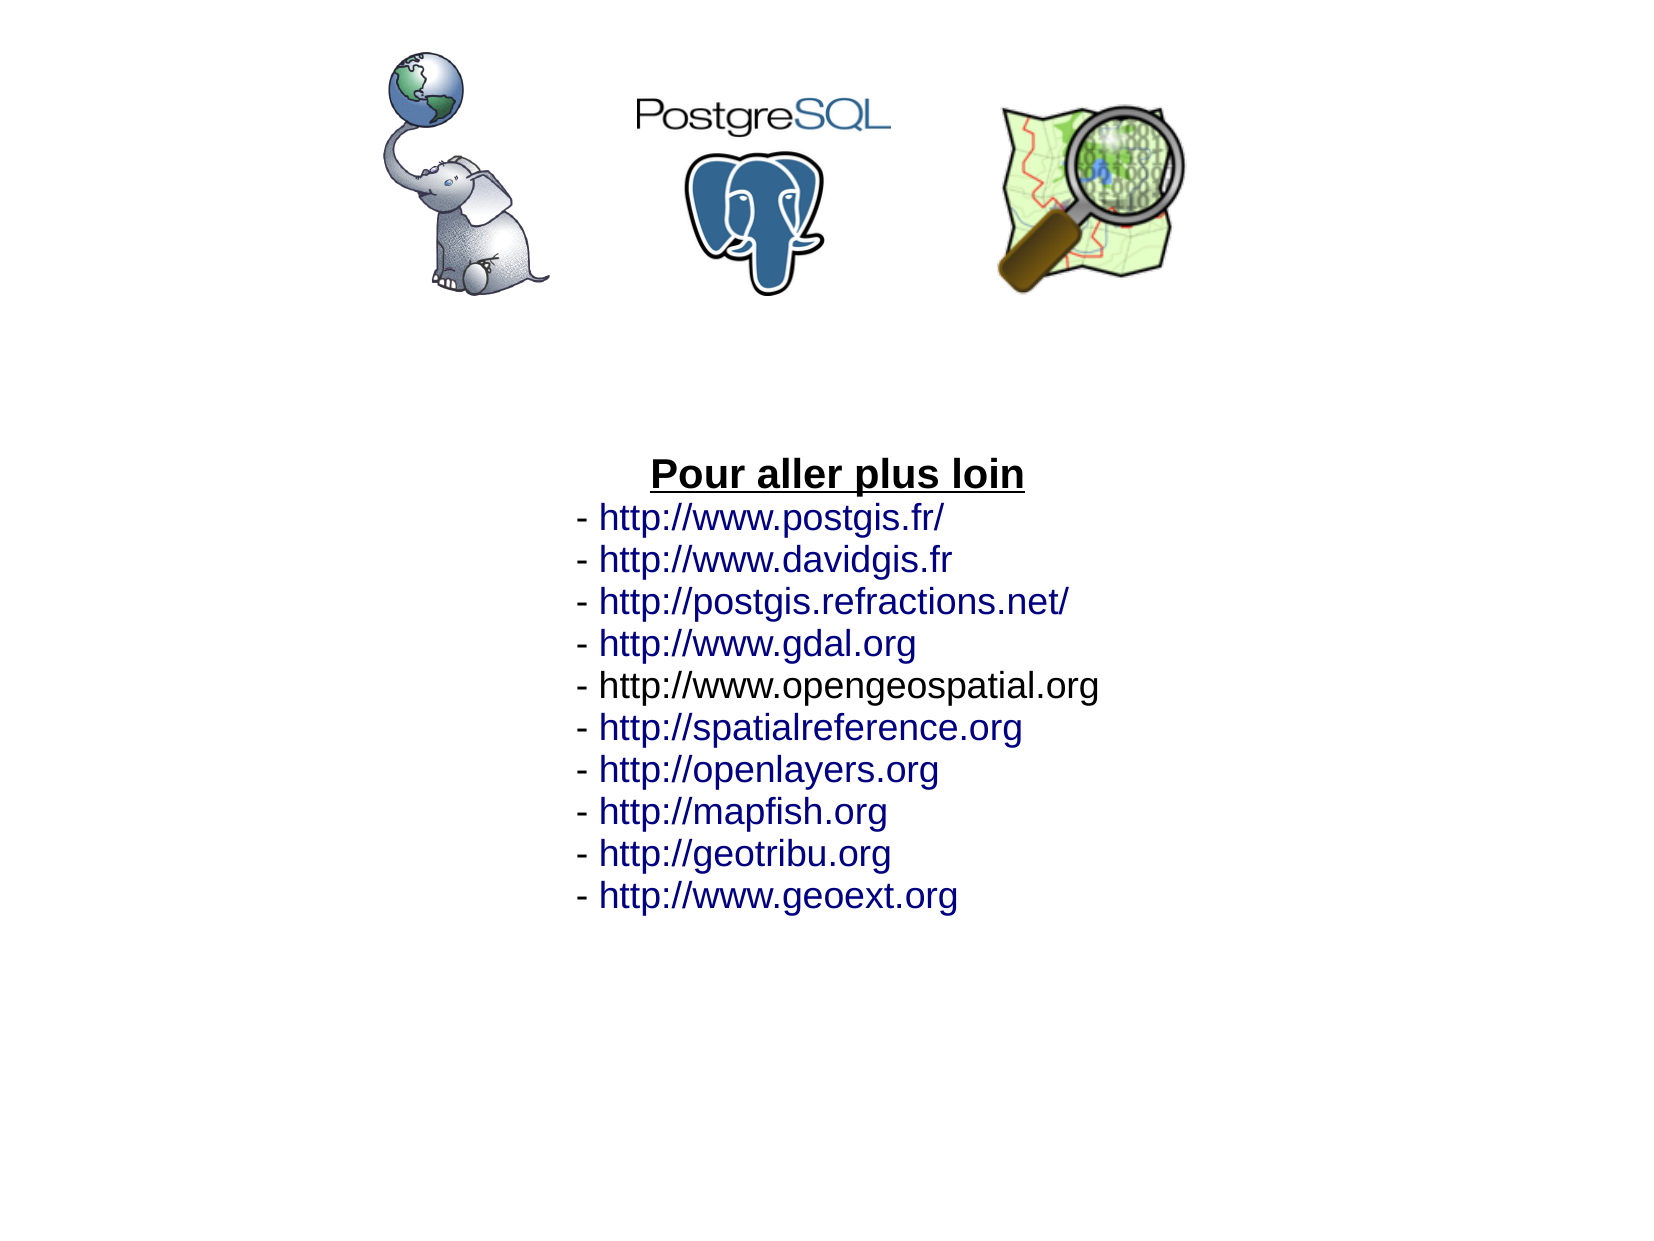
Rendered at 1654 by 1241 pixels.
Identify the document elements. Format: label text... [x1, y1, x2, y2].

text_box Pour aller plus loin - http://www.postgis.fr/ - http://www.davidgis.fr - http://postgis.refractions.net/ - http://www.gdal.org - http://www.opengeospatial.org - http://spatialreference.org - http://openlayers.org - http://mapfish.org - http://geotribu.org - http://www.geoext.org [561, 442, 1115, 1009]
picture [637, 94, 891, 296]
picture [383, 52, 550, 296]
picture [962, 100, 1190, 296]
